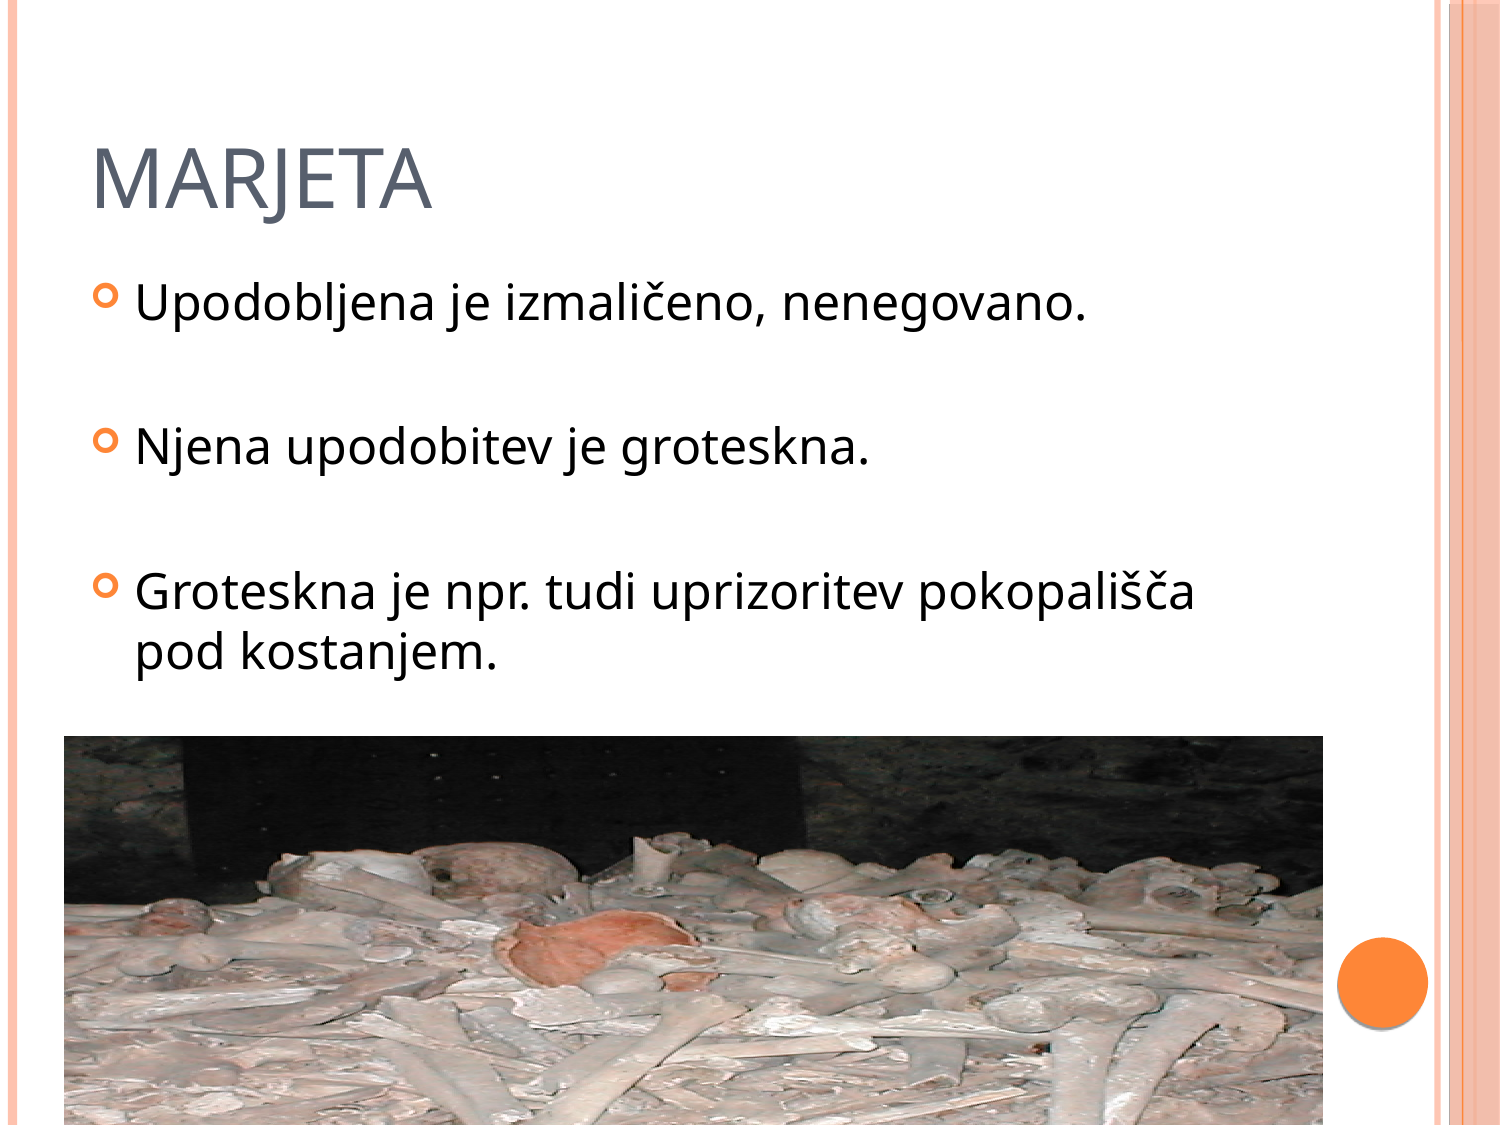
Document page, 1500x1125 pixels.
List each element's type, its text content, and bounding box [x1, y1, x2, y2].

picture [64, 736, 1323, 1125]
list Upodobljena je izmaličeno, nenegovano. Njena upodobitev je groteskna. Groteskna je npr. tudi uprizoritev pokopališča pod kostanjem. [75, 262, 1300, 736]
title Marjeta [75, 45, 1300, 233]
